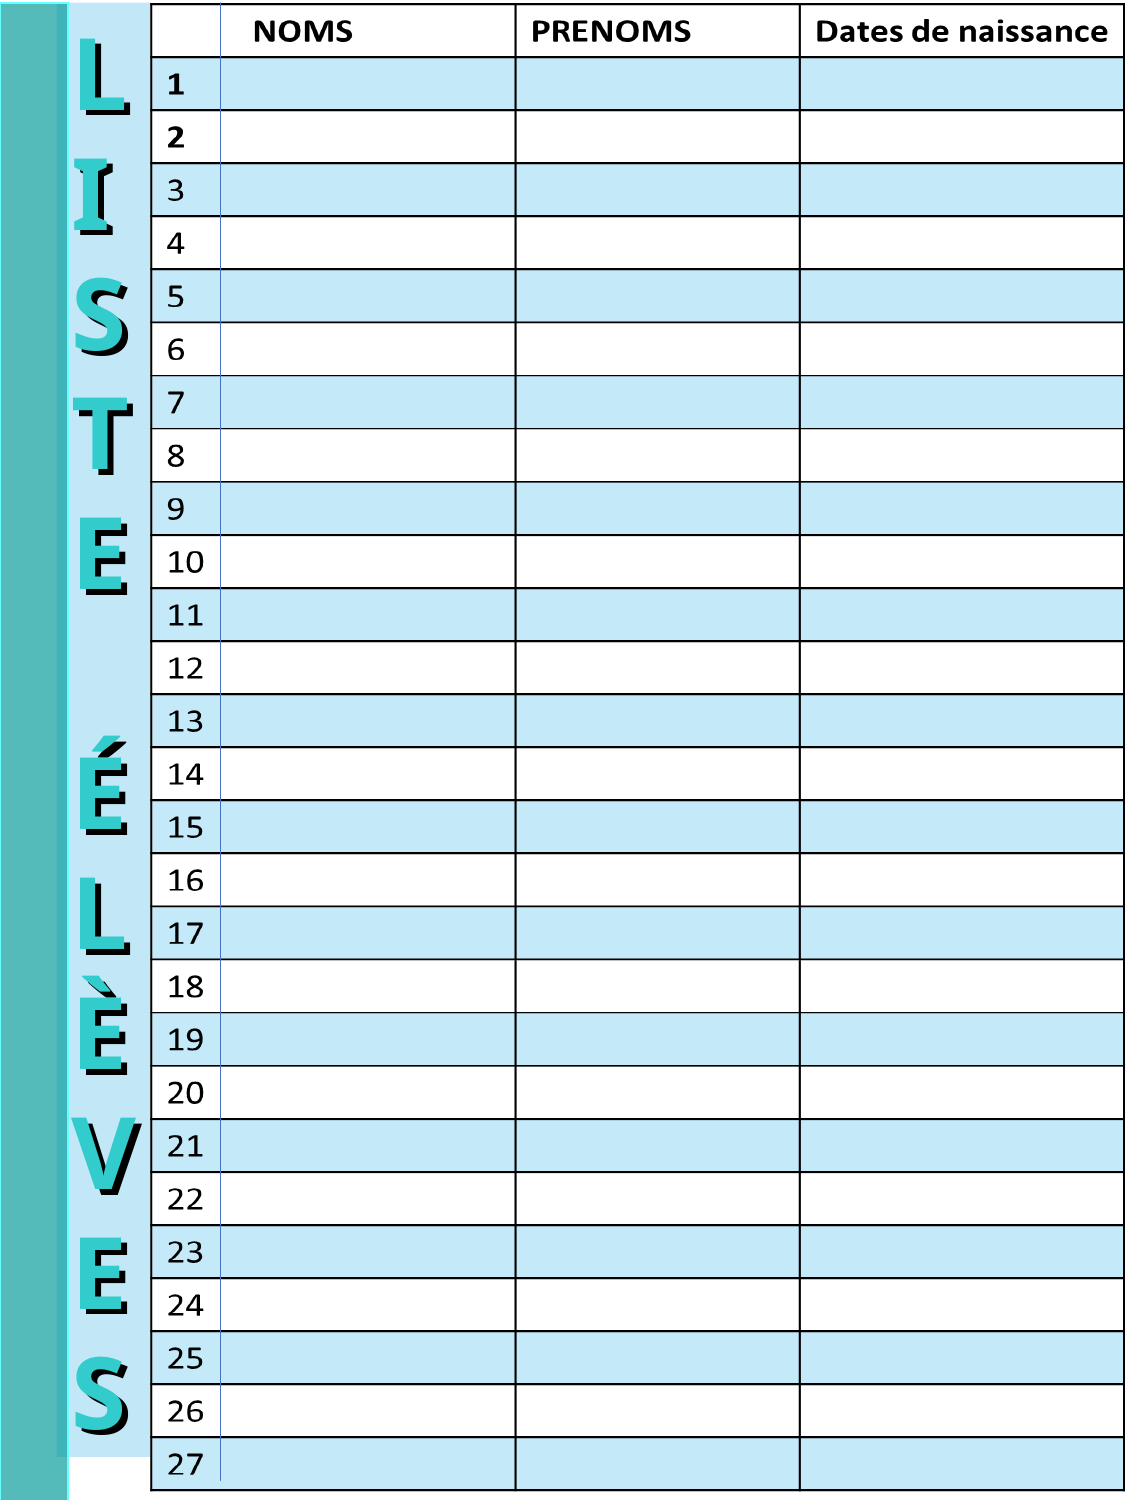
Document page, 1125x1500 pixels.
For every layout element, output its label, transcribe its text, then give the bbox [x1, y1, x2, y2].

text_box [0, 3, 68, 1500]
picture [150, 0, 1125, 1500]
text_box L I S T E É L È V E S [68, 3, 150, 1457]
